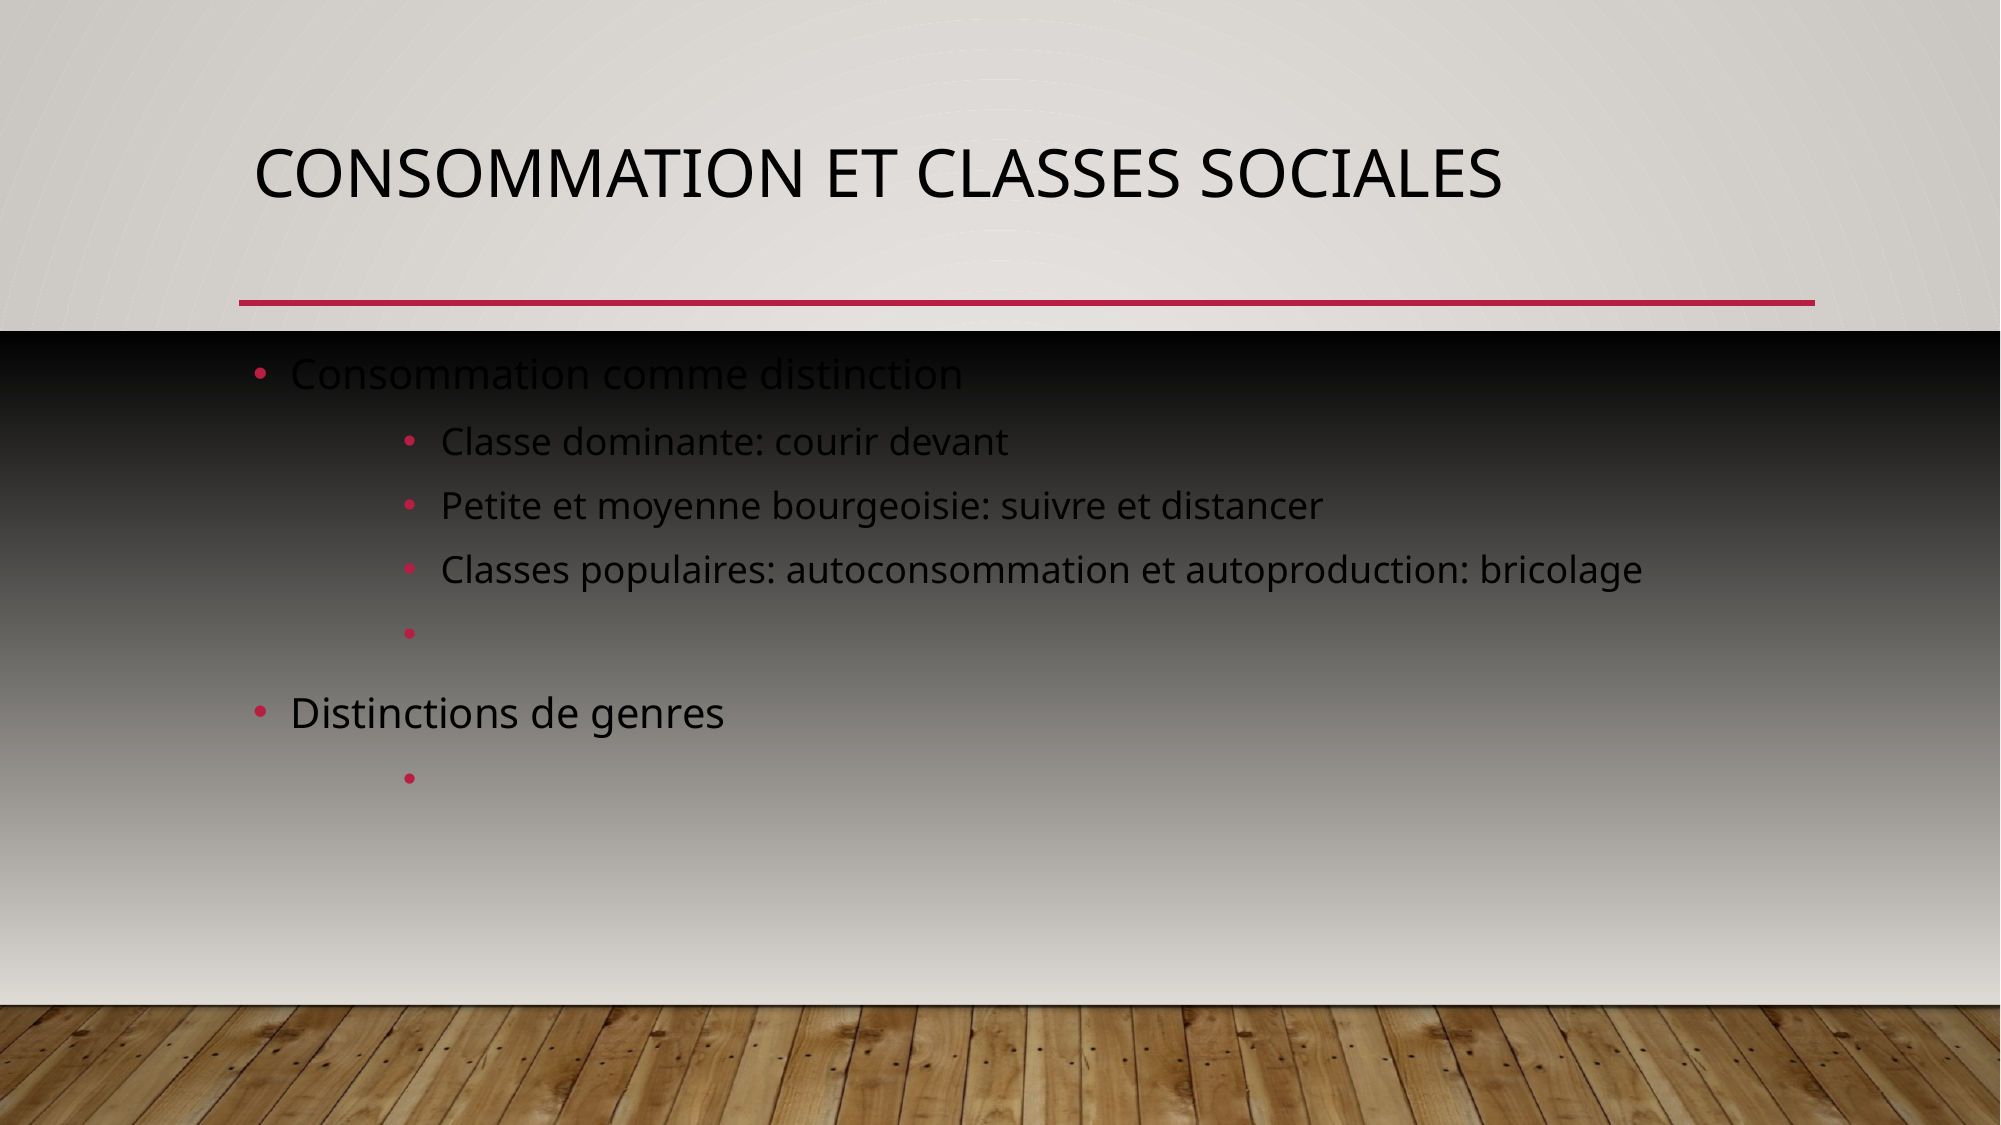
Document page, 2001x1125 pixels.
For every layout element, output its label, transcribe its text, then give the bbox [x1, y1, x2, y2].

list Consommation comme distinction Classe dominante: courir devant Petite et moyenne bourgeoisie: suivre et distancer Classes populaires: autoconsommation et autoproduction: bricolage Distinctions de genres [238, 330, 1814, 897]
title Consommation et classes sociales [238, 131, 1814, 305]
